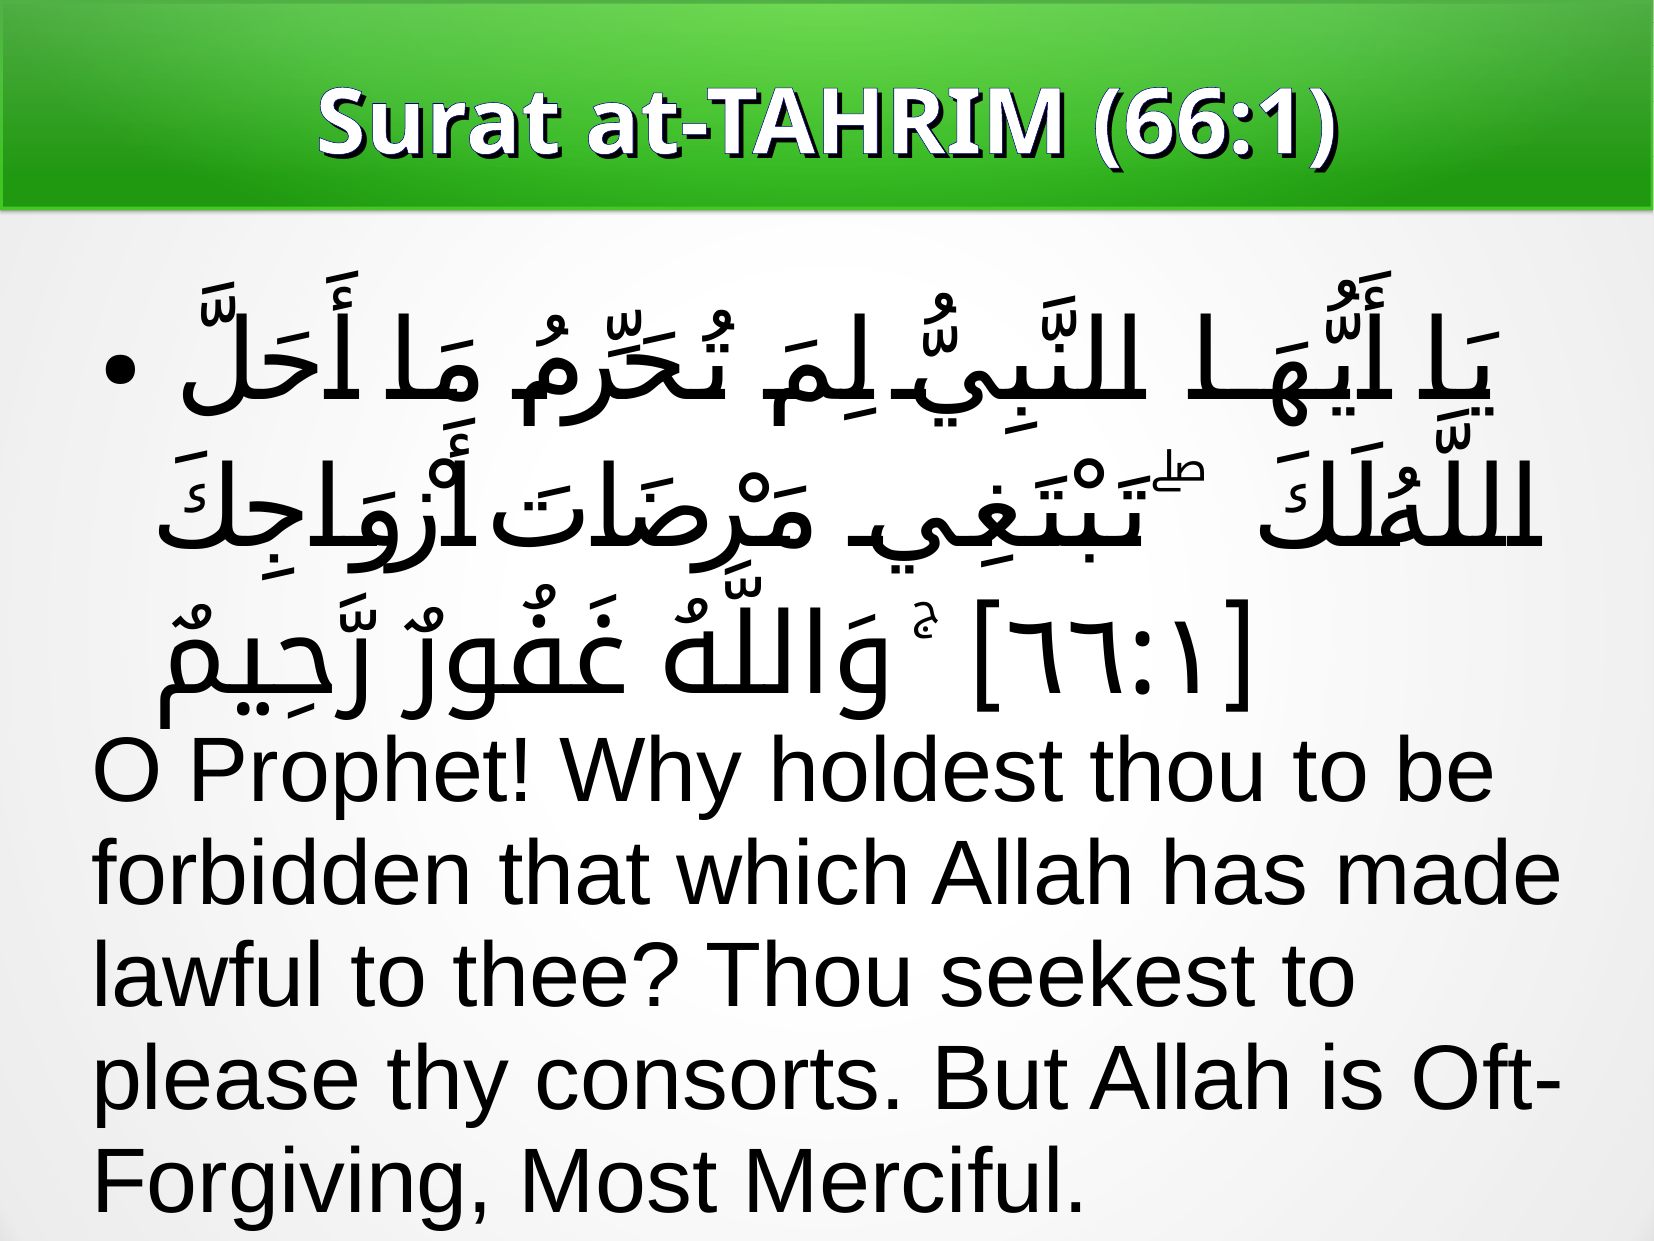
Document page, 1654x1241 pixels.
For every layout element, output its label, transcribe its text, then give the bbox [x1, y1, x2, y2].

list يَا أَيُّهَا النَّبِيُّ لِمَ تُحَرِّمُ مَا أَحَلَّ اللَّهُ لَكَ ۖ تَبْتَغِي مَرْضَاتَ أَزْوَاجِكَ ۚ وَاللَّهُ غَفُورٌ رَّحِيمٌ [٦٦:١] [82, 299, 1571, 711]
text_box O Prophet! Why holdest thou to be forbidden that which Allah has made lawful to thee? Thou seekest to please thy consorts. But Allah is Oft-Forgiving, Most Merciful. [76, 711, 1619, 1241]
title Surat at-TAHRIM (66:1) [82, 47, 1571, 189]
